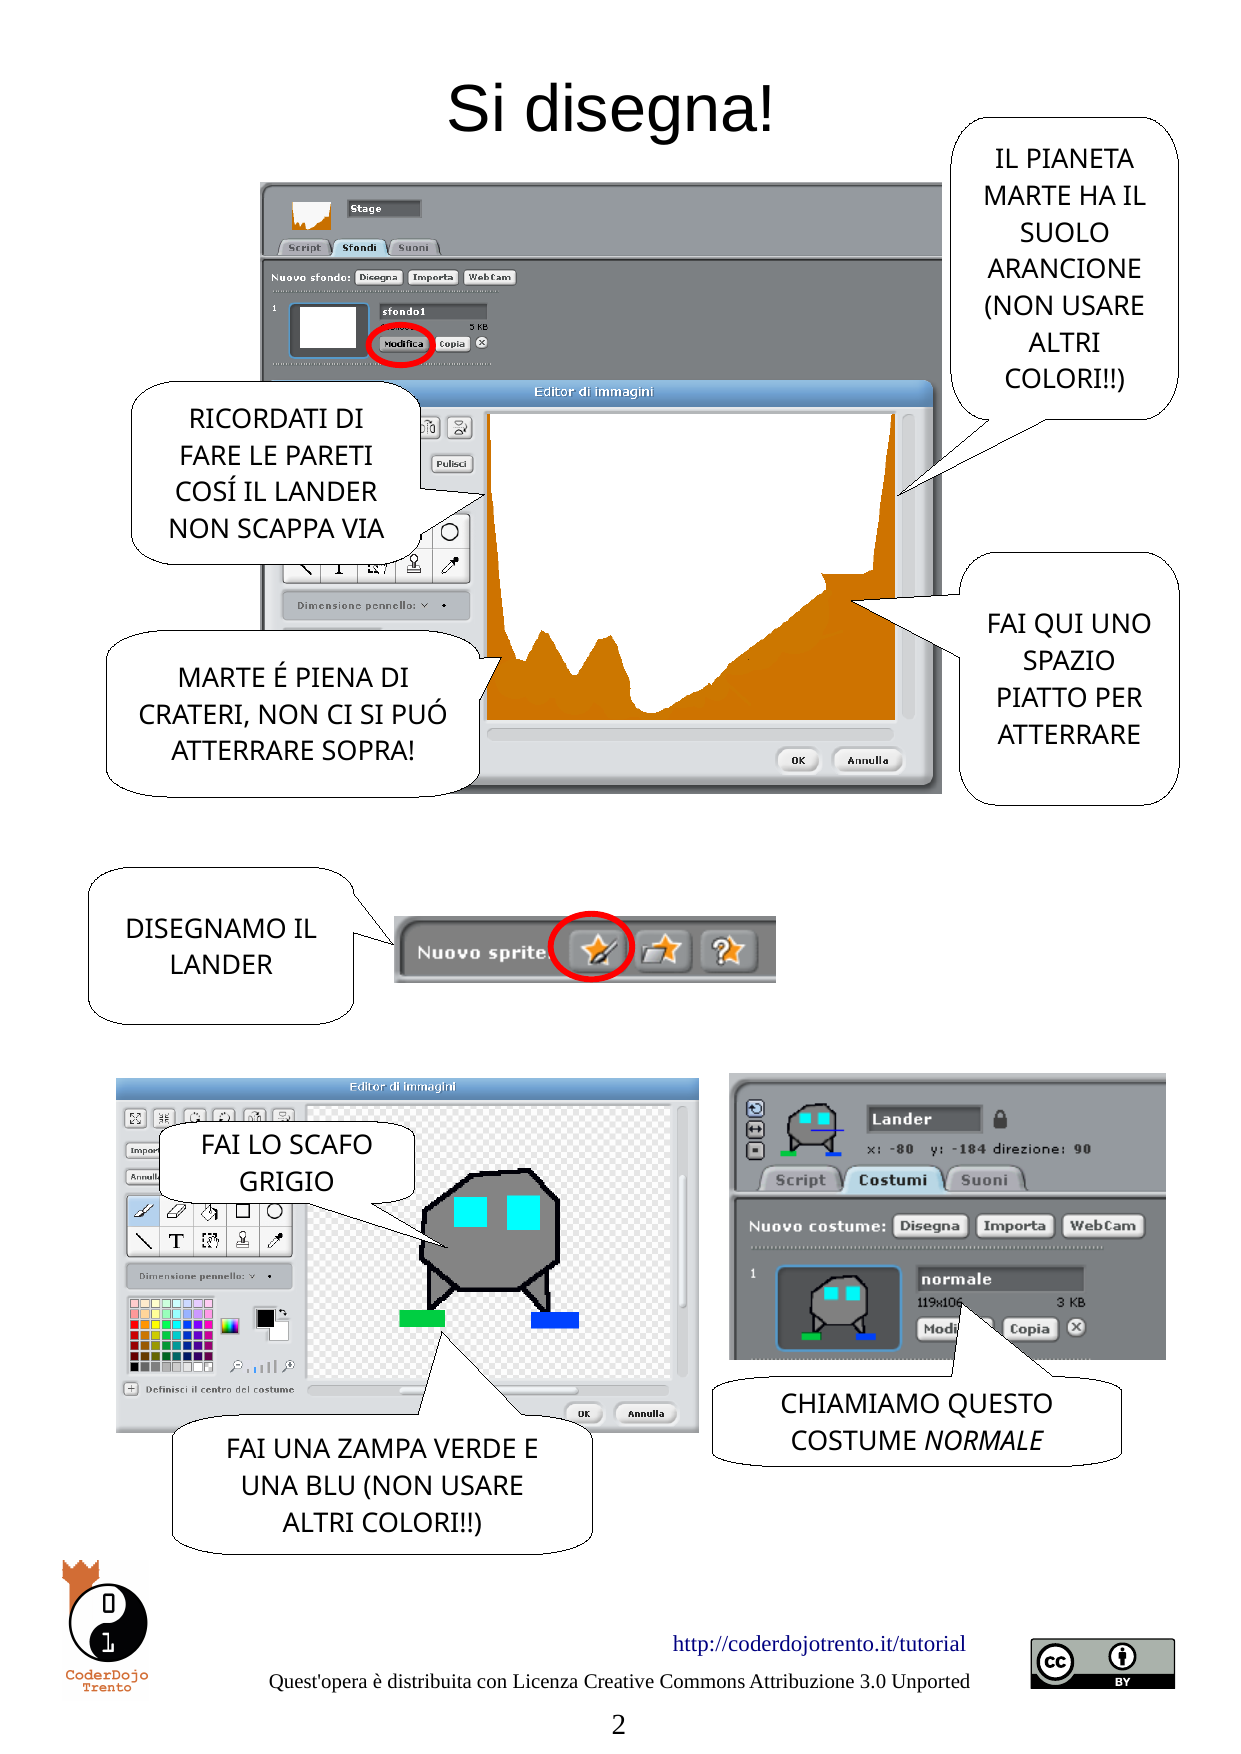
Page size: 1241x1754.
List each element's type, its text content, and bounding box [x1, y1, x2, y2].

picture [598, 916, 776, 983]
picture [62, 1560, 149, 1701]
picture [729, 1073, 1166, 1360]
text_box RICORDATI DI FARE LE PARETI COSÍ IL LANDER NON SCAPPA VIA [131, 381, 485, 565]
text_box 2 [596, 1702, 642, 1750]
text_box IL PIANETA MARTE HA IL SUOLO ARANCIONE (NON USARE ALTRI COLORI!!) [897, 184, 1179, 496]
text_box FAI LO SCAFO GRIGIO [159, 1121, 448, 1248]
picture [554, 917, 629, 976]
picture [116, 1078, 699, 1433]
picture [1030, 1638, 1176, 1689]
text_box CHIAMIAMO QUESTO COSTUME NORMALE [712, 1302, 1122, 1467]
text_box Quest'opera è distribuita con Licenza Creative Commons Attribuzione 3.0 Unported [248, 1662, 982, 1702]
picture [394, 916, 585, 983]
picture [260, 184, 942, 794]
text_box MARTE É PIENA DI CRATERI, NON CI SI PUÓ ATTERRARE SOPRA! [106, 630, 502, 798]
text_box FAI UNA ZAMPA VERDE E UNA BLU (NON USARE ALTRI COLORI!!) [172, 1331, 593, 1555]
text_box DISEGNAMO IL LANDER [88, 867, 394, 1025]
title Si disegna! [44, 34, 1179, 184]
text_box http://coderdojotrento.it/tutorial [658, 1623, 999, 1665]
text_box [300, 307, 356, 348]
text_box FAI QUI UNO SPAZIO PIATTO PER ATTERRARE [851, 552, 1180, 806]
